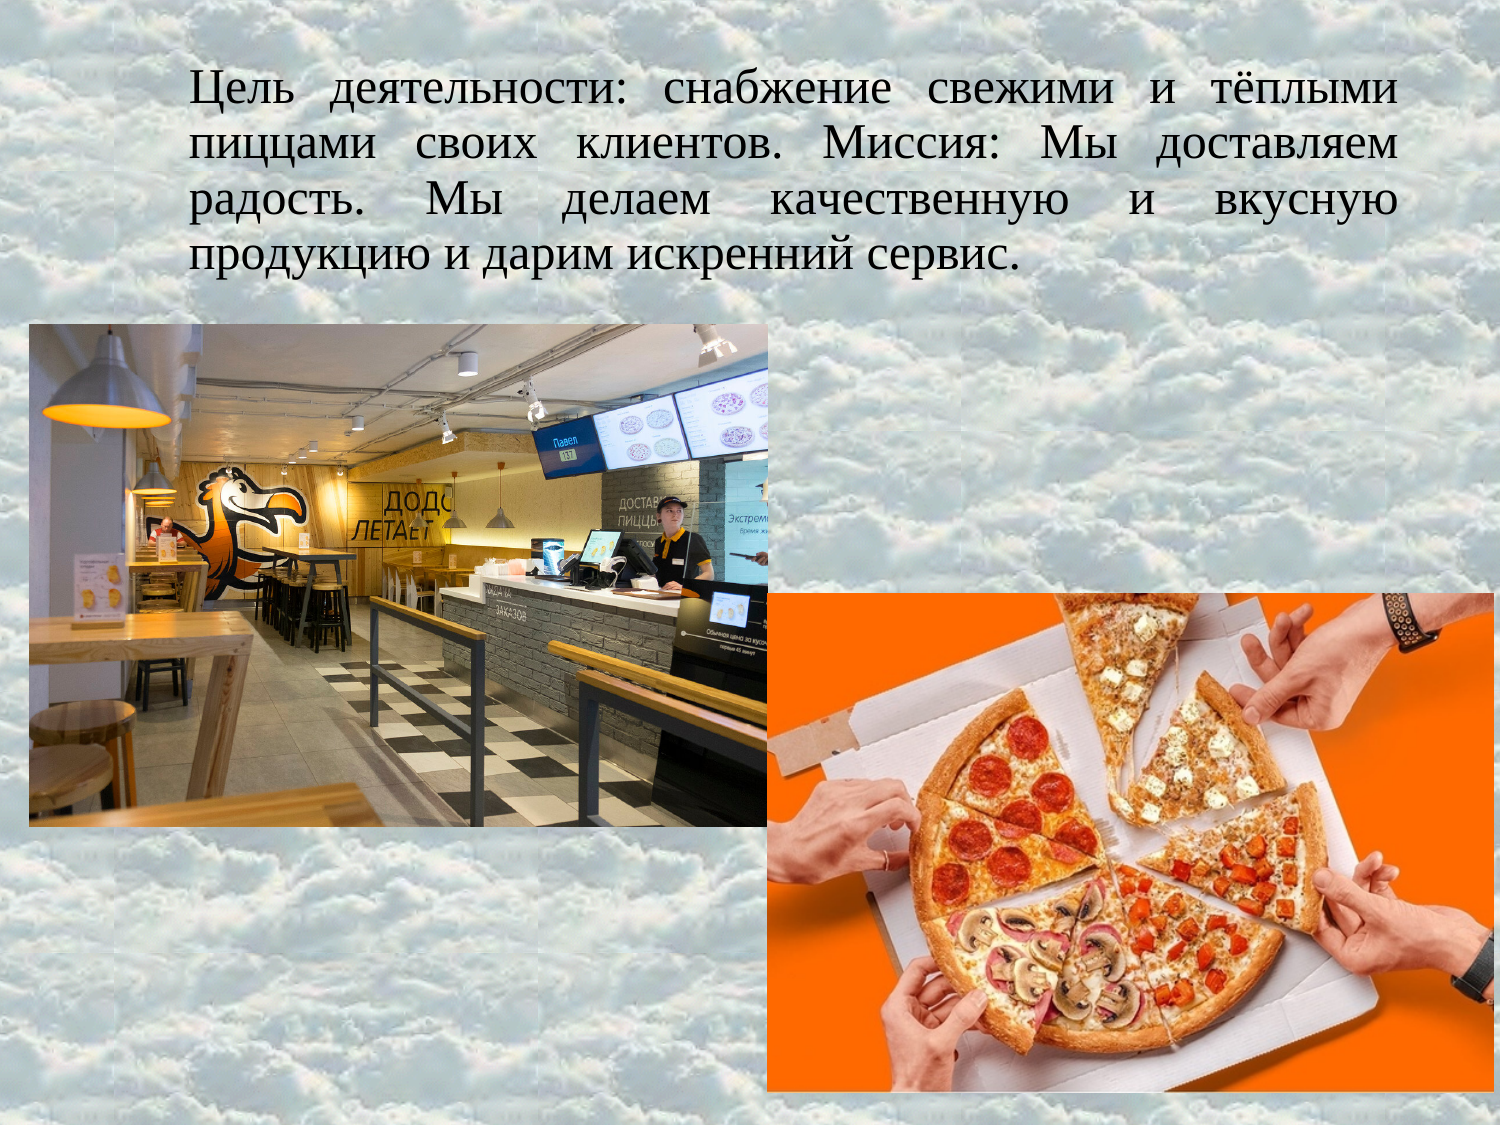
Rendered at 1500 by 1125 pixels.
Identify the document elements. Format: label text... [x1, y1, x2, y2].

picture [0, 0, 1500, 1125]
list Цель деятельности: снабжение свежими и тёплыми пиццами своих клиентов. Миссия: Мы доставляем радость. Мы делаем качественную и вкусную продукцию и дарим искренний сервис. [118, 59, 1400, 593]
